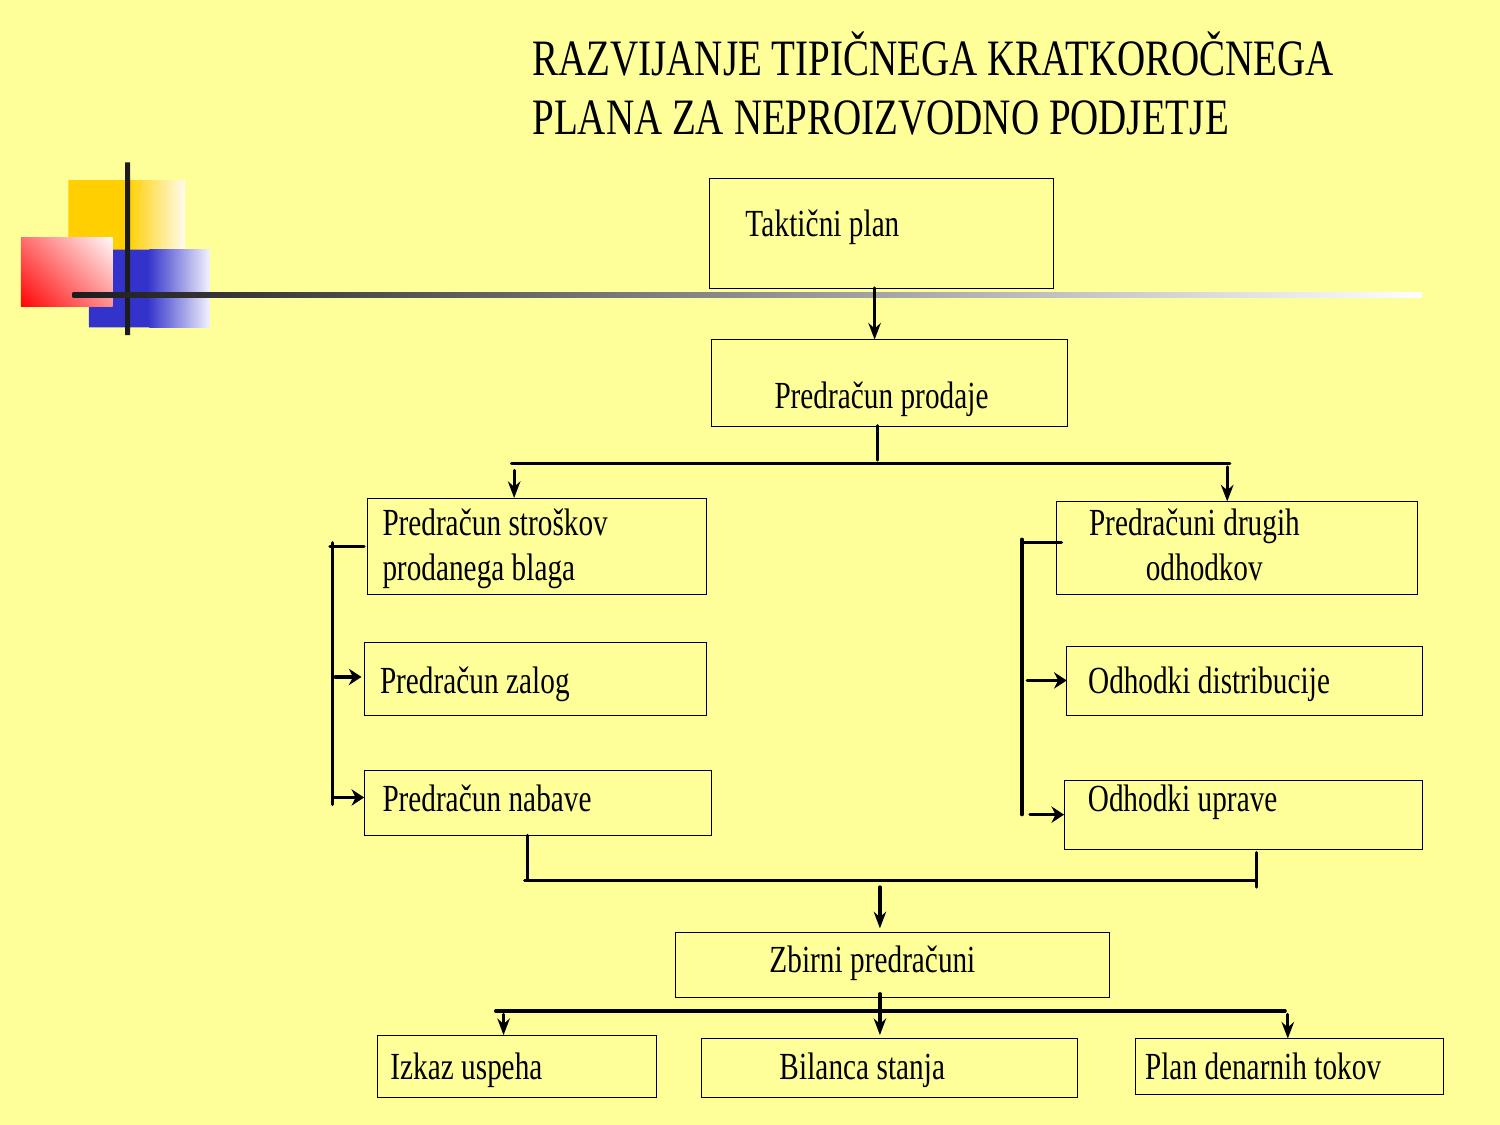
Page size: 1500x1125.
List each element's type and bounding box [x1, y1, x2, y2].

picture [310, 24, 1476, 1101]
